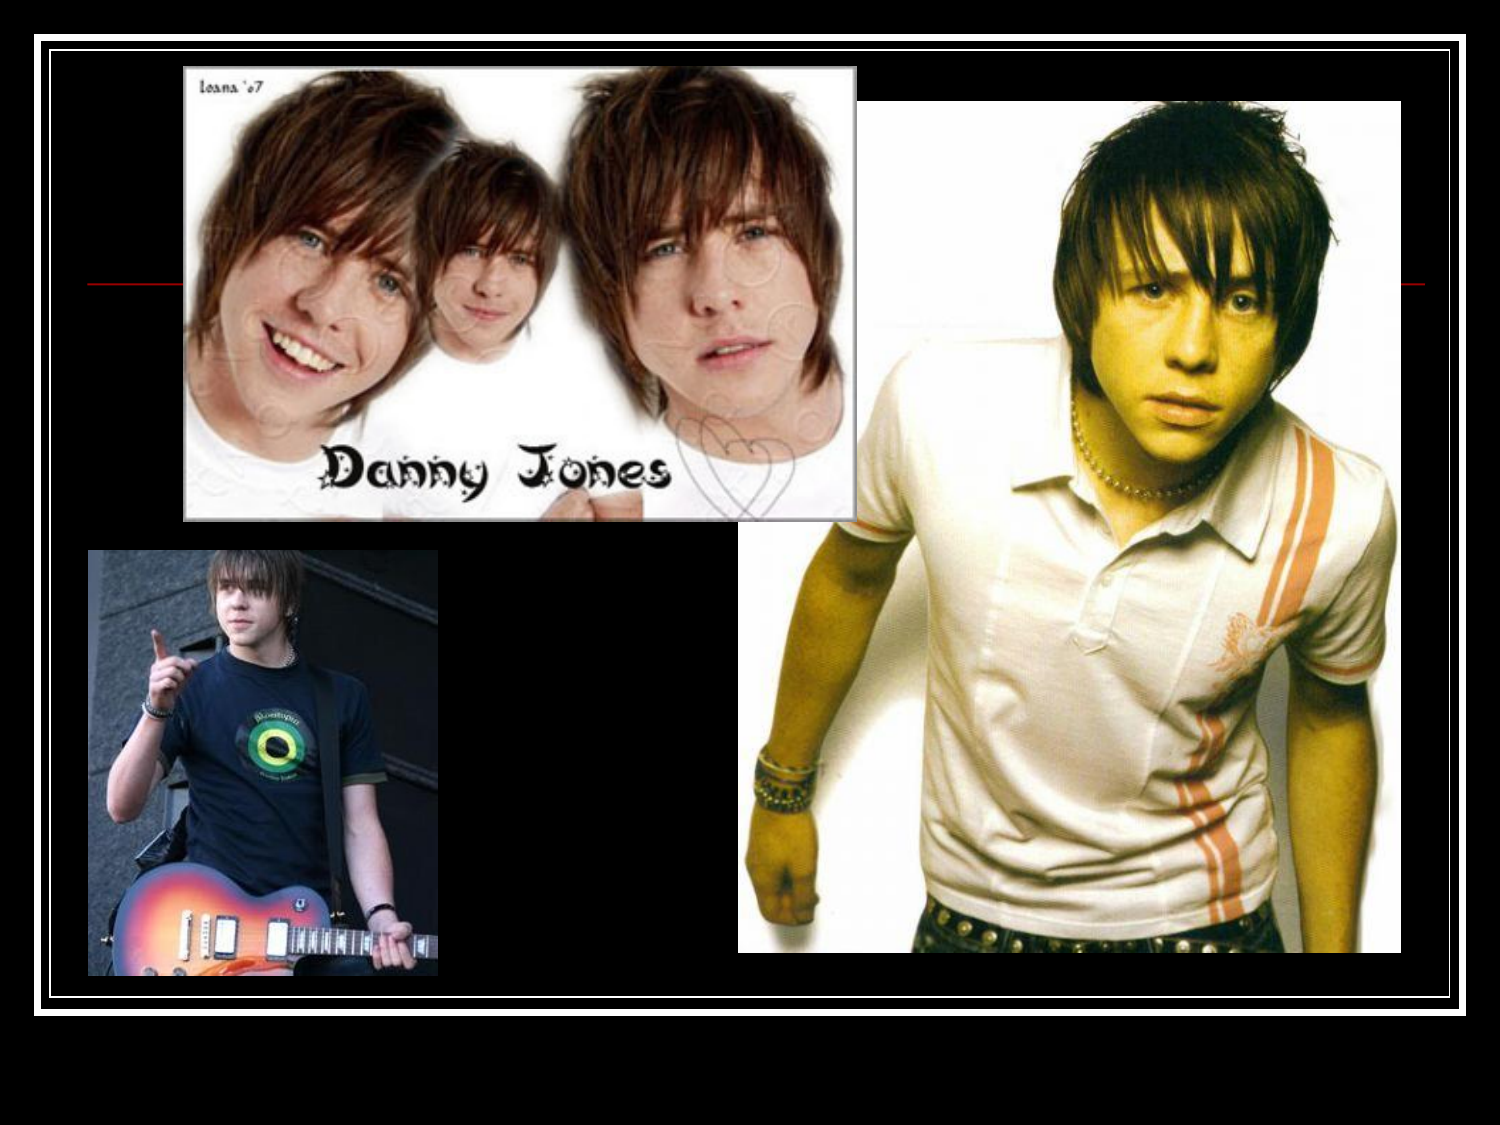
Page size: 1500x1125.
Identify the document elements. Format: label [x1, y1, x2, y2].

picture [183, 66, 1401, 953]
picture [88, 550, 438, 977]
